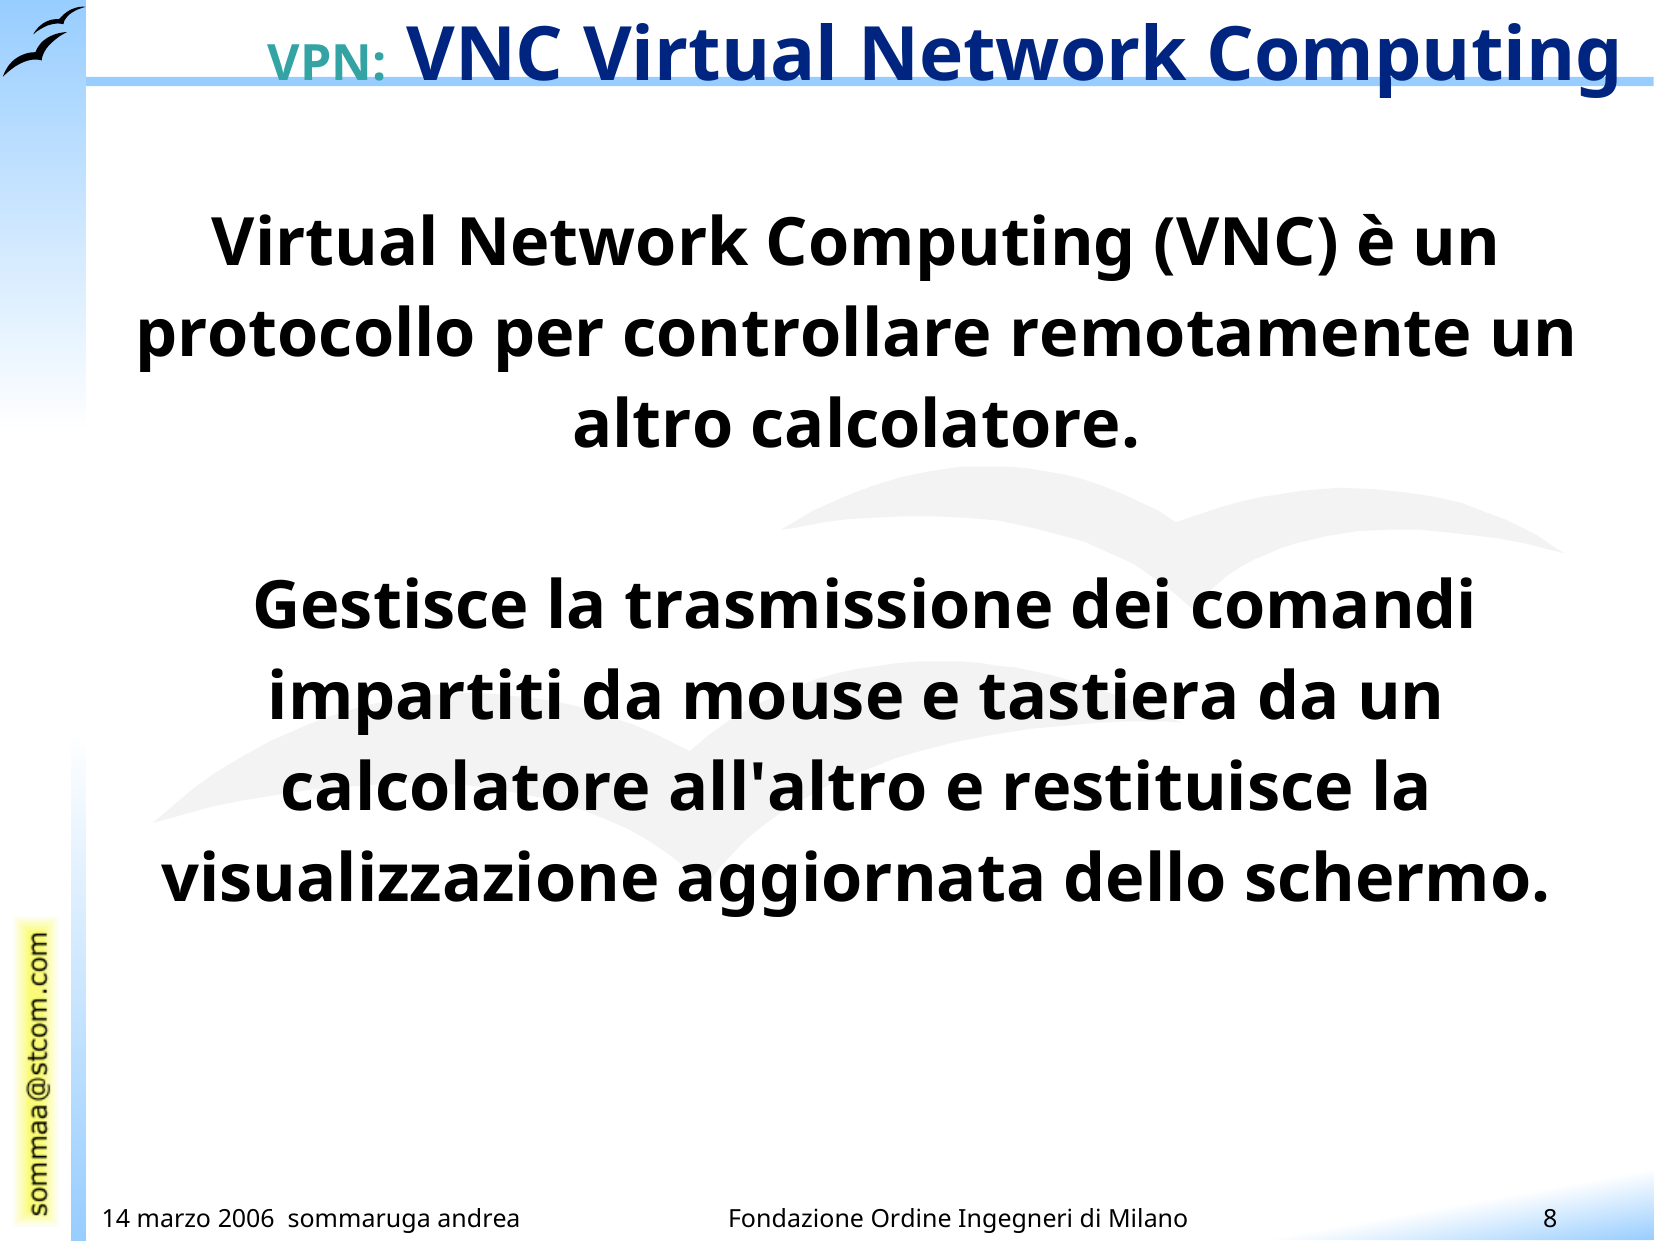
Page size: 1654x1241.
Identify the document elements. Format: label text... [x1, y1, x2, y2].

picture [12, 915, 60, 1228]
subtitle Virtual Network Computing (VNC) è un protocollo per controllare remotamente un altro calcolatore. Gestisce la trasmissione dei comandi impartiti da mouse e tastiera da un calcolatore all'altro e restituisce la visualizzazione aggiornata dello schermo. [85, 134, 1628, 1163]
title VPN: VNC Virtual Network Computing [85, 0, 1654, 104]
